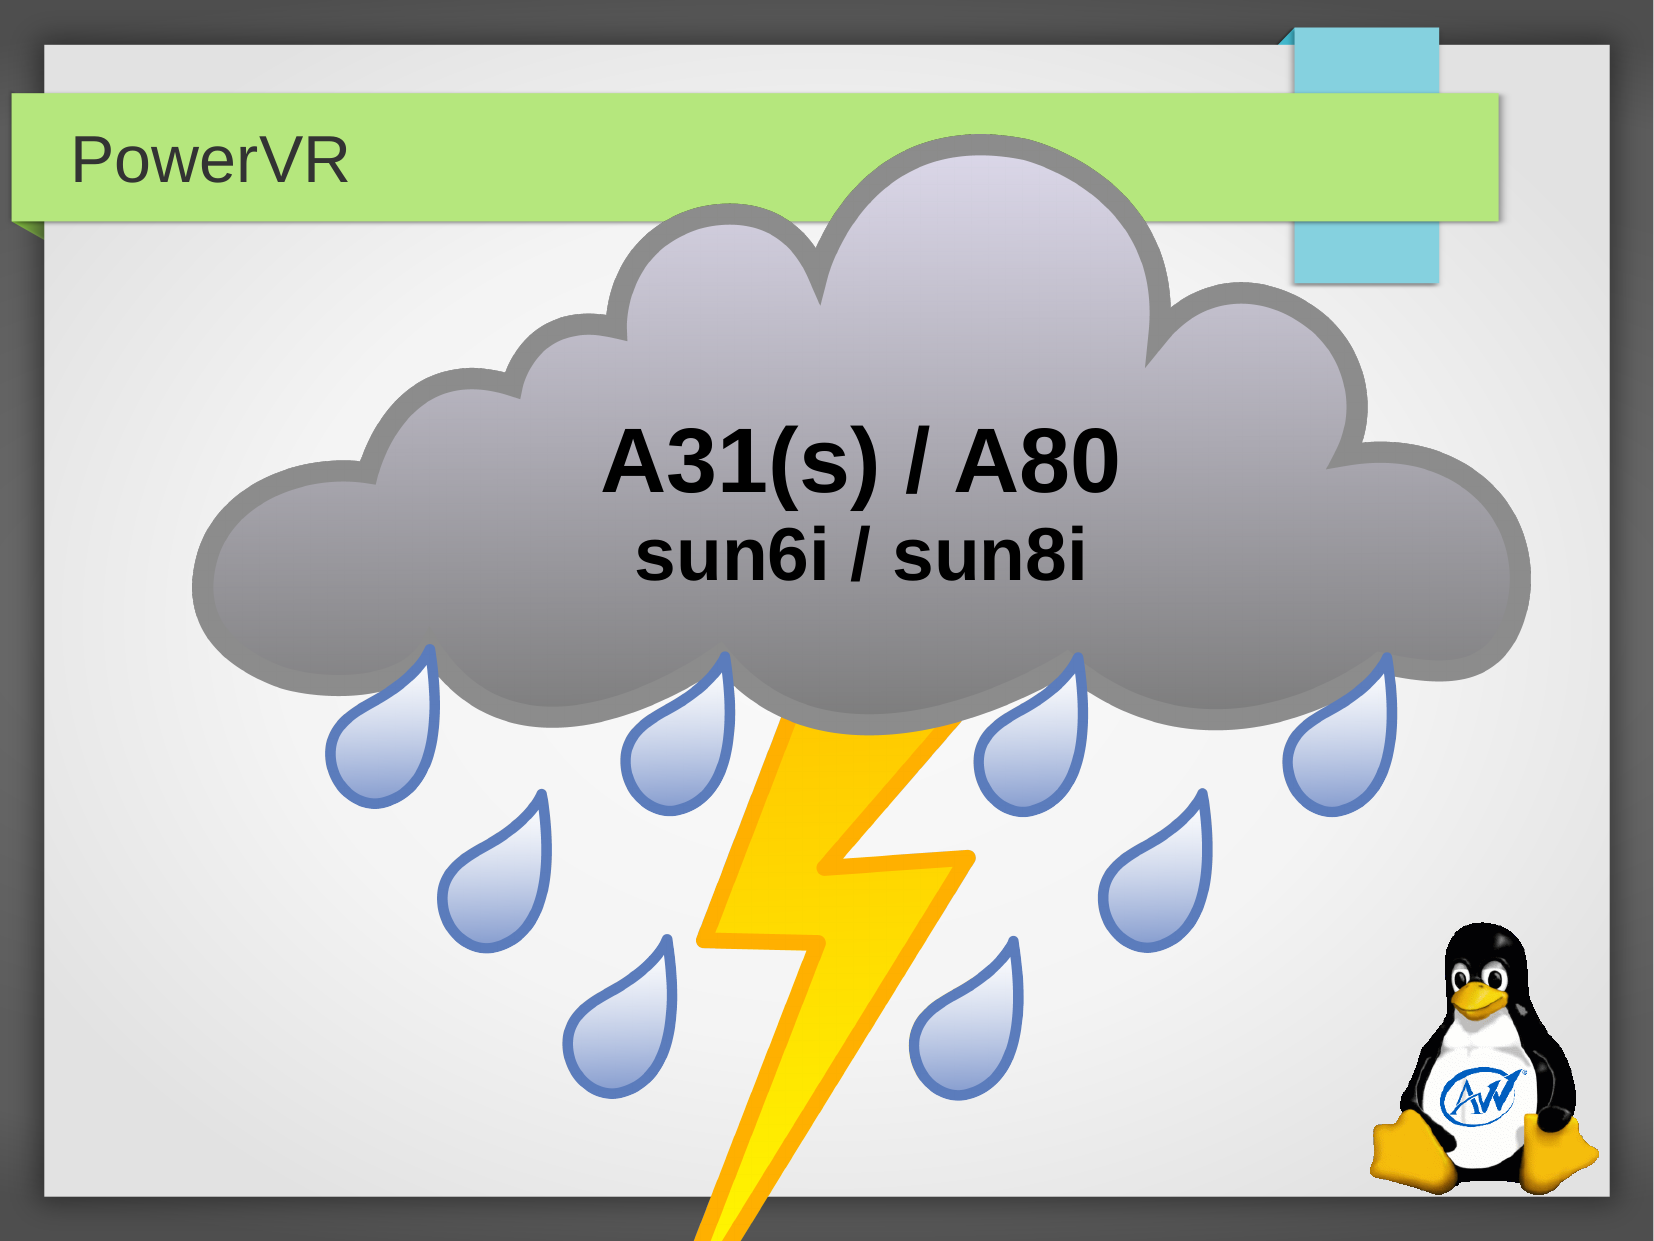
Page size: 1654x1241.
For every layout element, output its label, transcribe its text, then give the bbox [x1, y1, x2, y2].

picture [0, 0, 1654, 1241]
title PowerVR [70, 106, 1229, 213]
